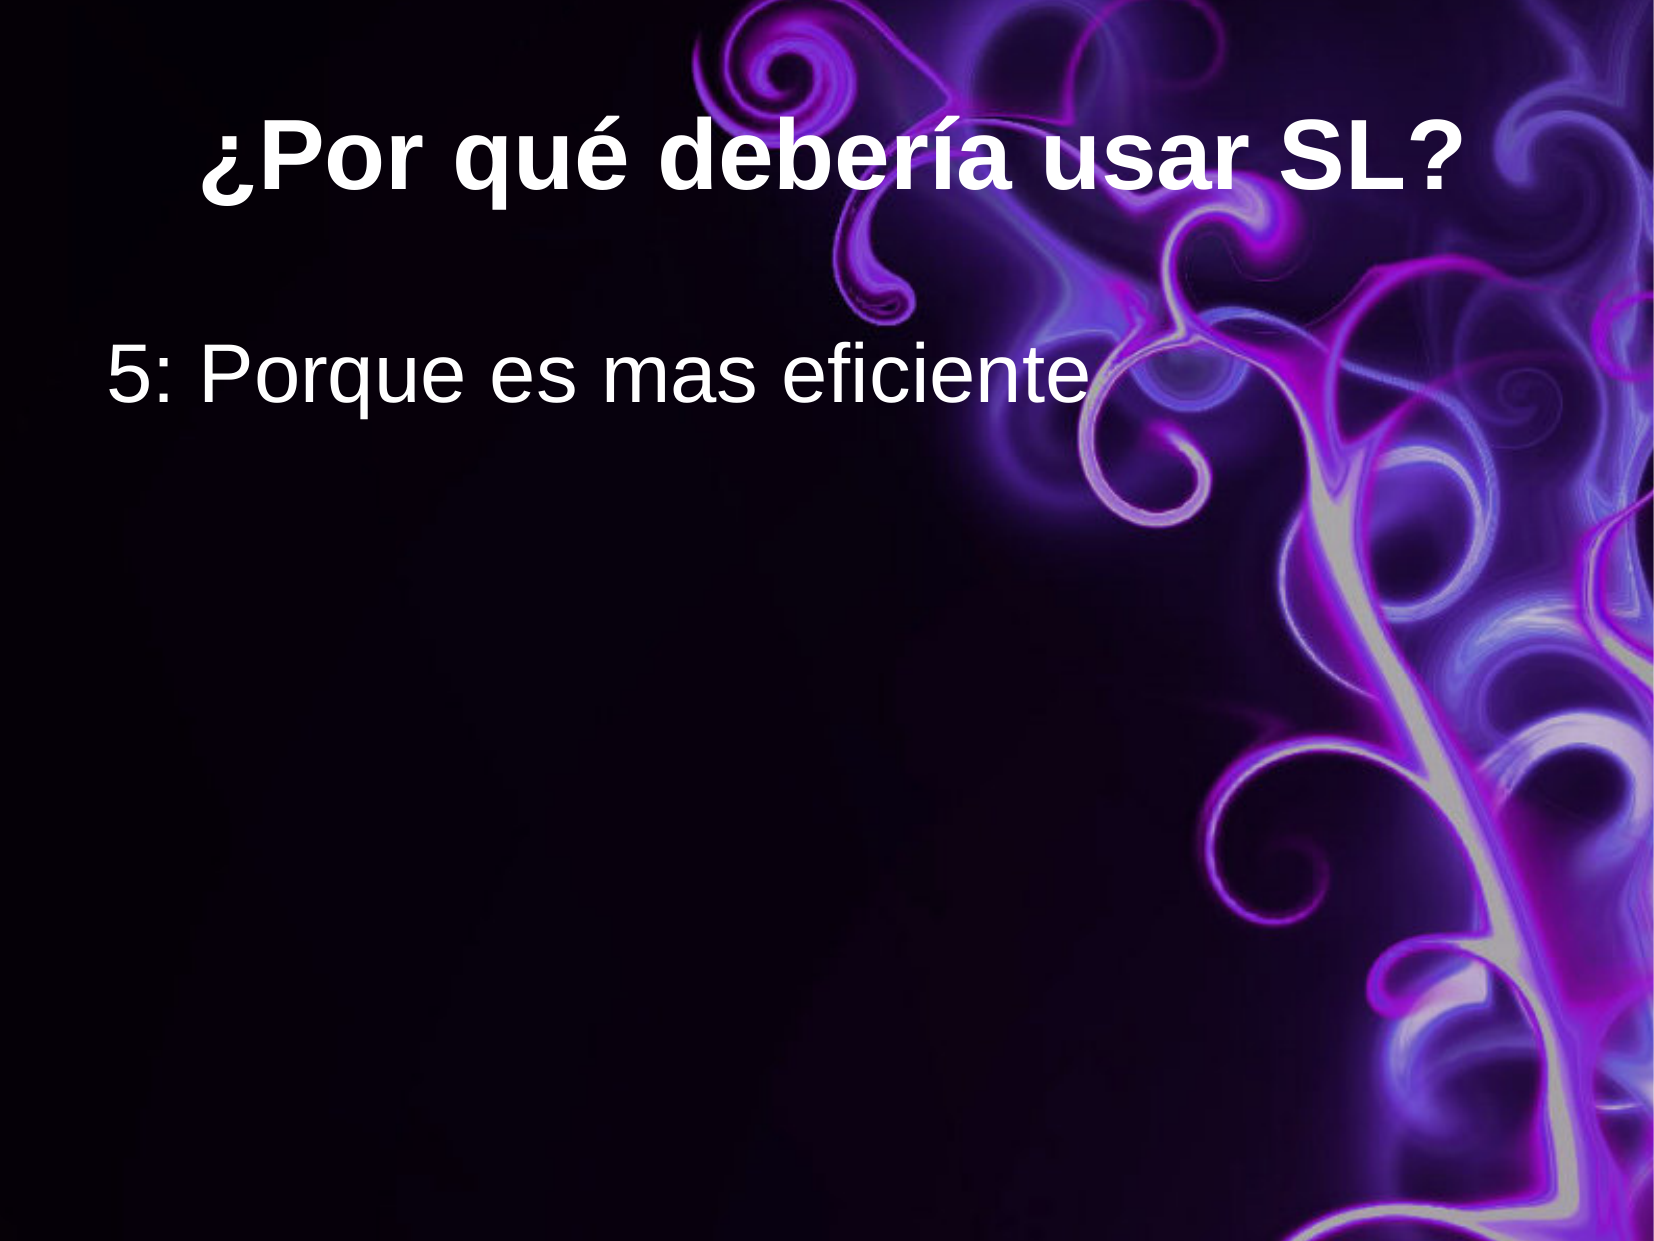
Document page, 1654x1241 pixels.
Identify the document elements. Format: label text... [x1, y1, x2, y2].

subtitle 5: Porque es mas eficiente [82, 290, 1571, 1109]
title ¿Por qué debería usar SL? [88, 59, 1577, 252]
picture [426, 252, 1227, 290]
